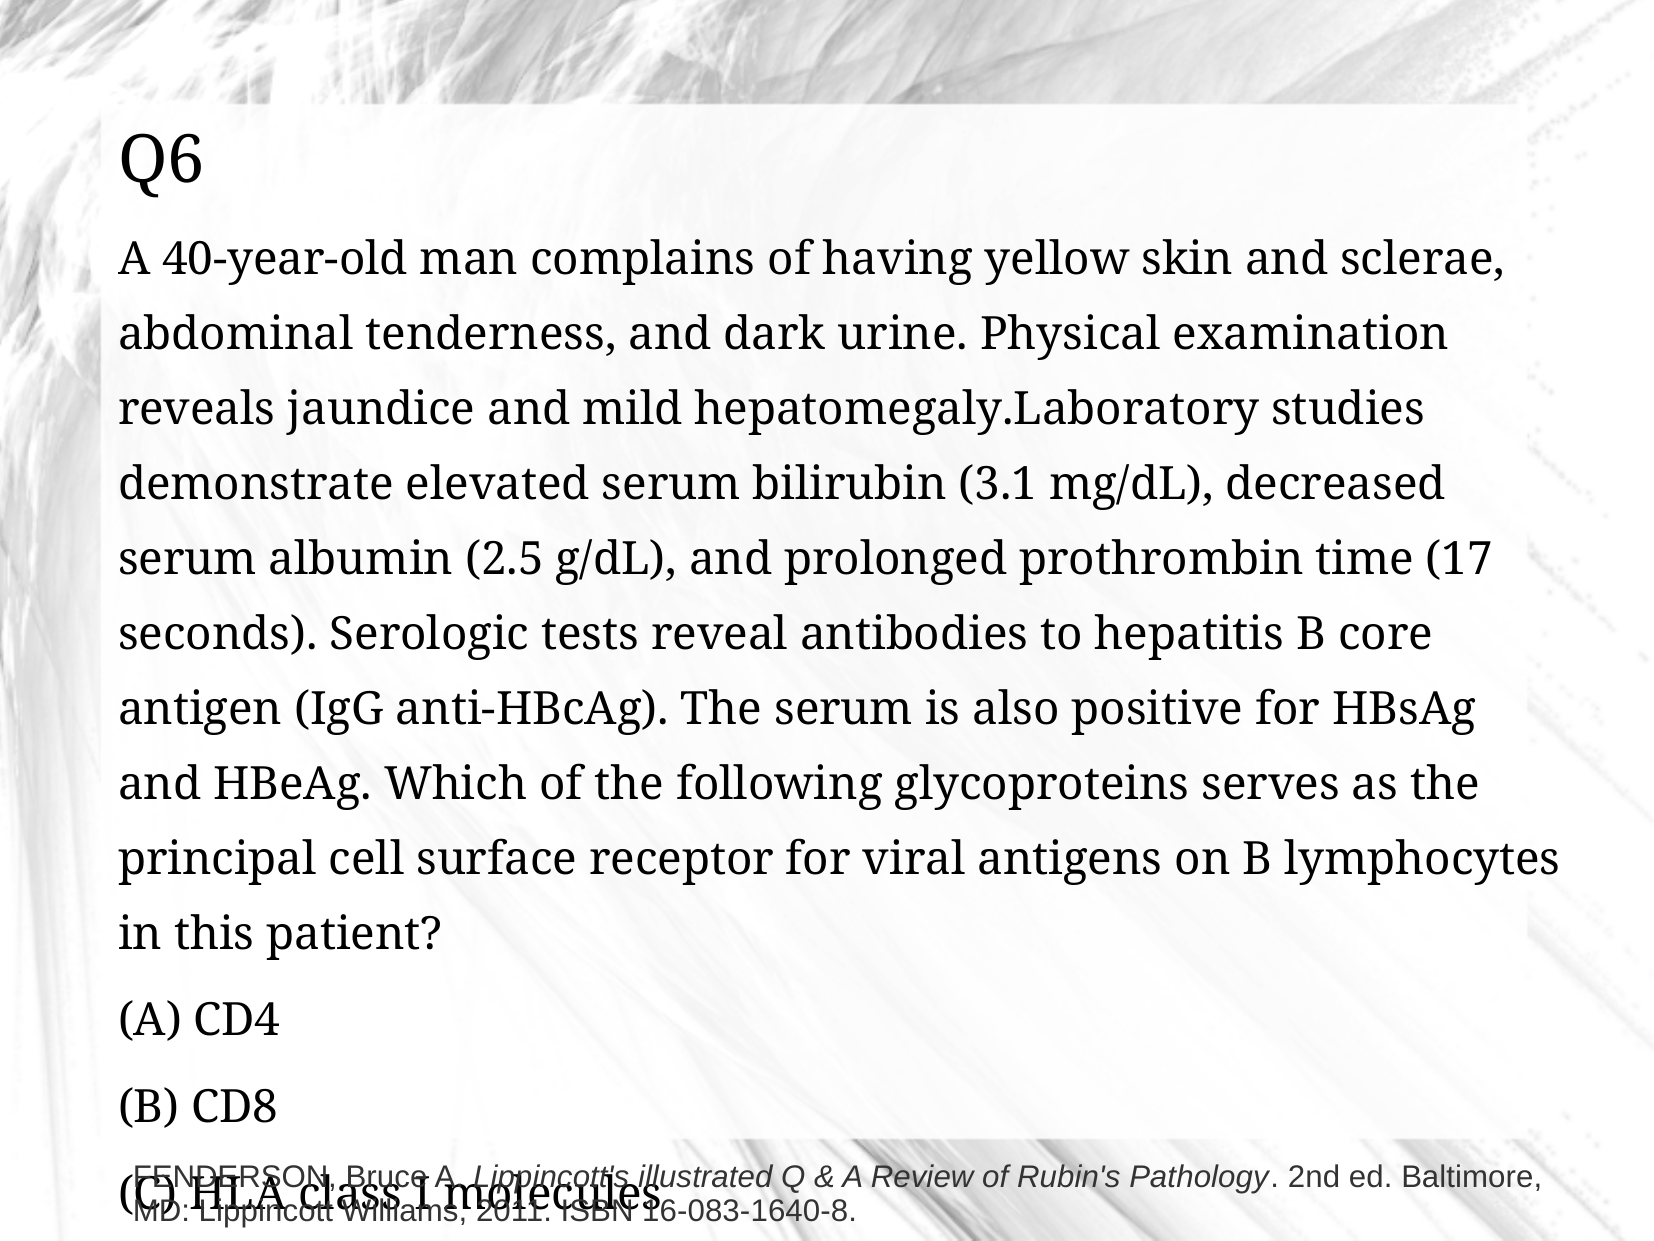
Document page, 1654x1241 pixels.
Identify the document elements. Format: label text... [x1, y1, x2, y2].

list A 40-year-old man complains of having yellow skin and sclerae, abdominal tenderness, and dark urine. Physical examination reveals jaundice and mild hepatomegaly.Laboratory studies demonstrate elevated serum bilirubin (3.1 mg/dL), decreased serum albumin (2.5 g/dL), and prolonged prothrombin time (17 seconds). Serologic tests reveal antibodies to hepatitis B core antigen (IgG anti-HBcAg). The serum is also positive for HBsAg and HBeAg. Which of the following glycoproteins serves as the principal cell surface receptor for viral antigens on B lymphocytes in this patient? (A) CD4 (B) CD8 (C) HLA class I molecules (D) HLA class II molecules (E) Membrane immunoglobulin [118, 212, 1565, 1145]
picture [0, 0, 1654, 1241]
text_box FENDERSON, Bruce A. Lippincott's illustrated Q & A Review of Rubin's Pathology. 2nd ed. Baltimore, MD: Lippincott Williams, 2011. ISBN 16-083-1640-8. [118, 1151, 1565, 1236]
title Q6 [118, 107, 1506, 207]
